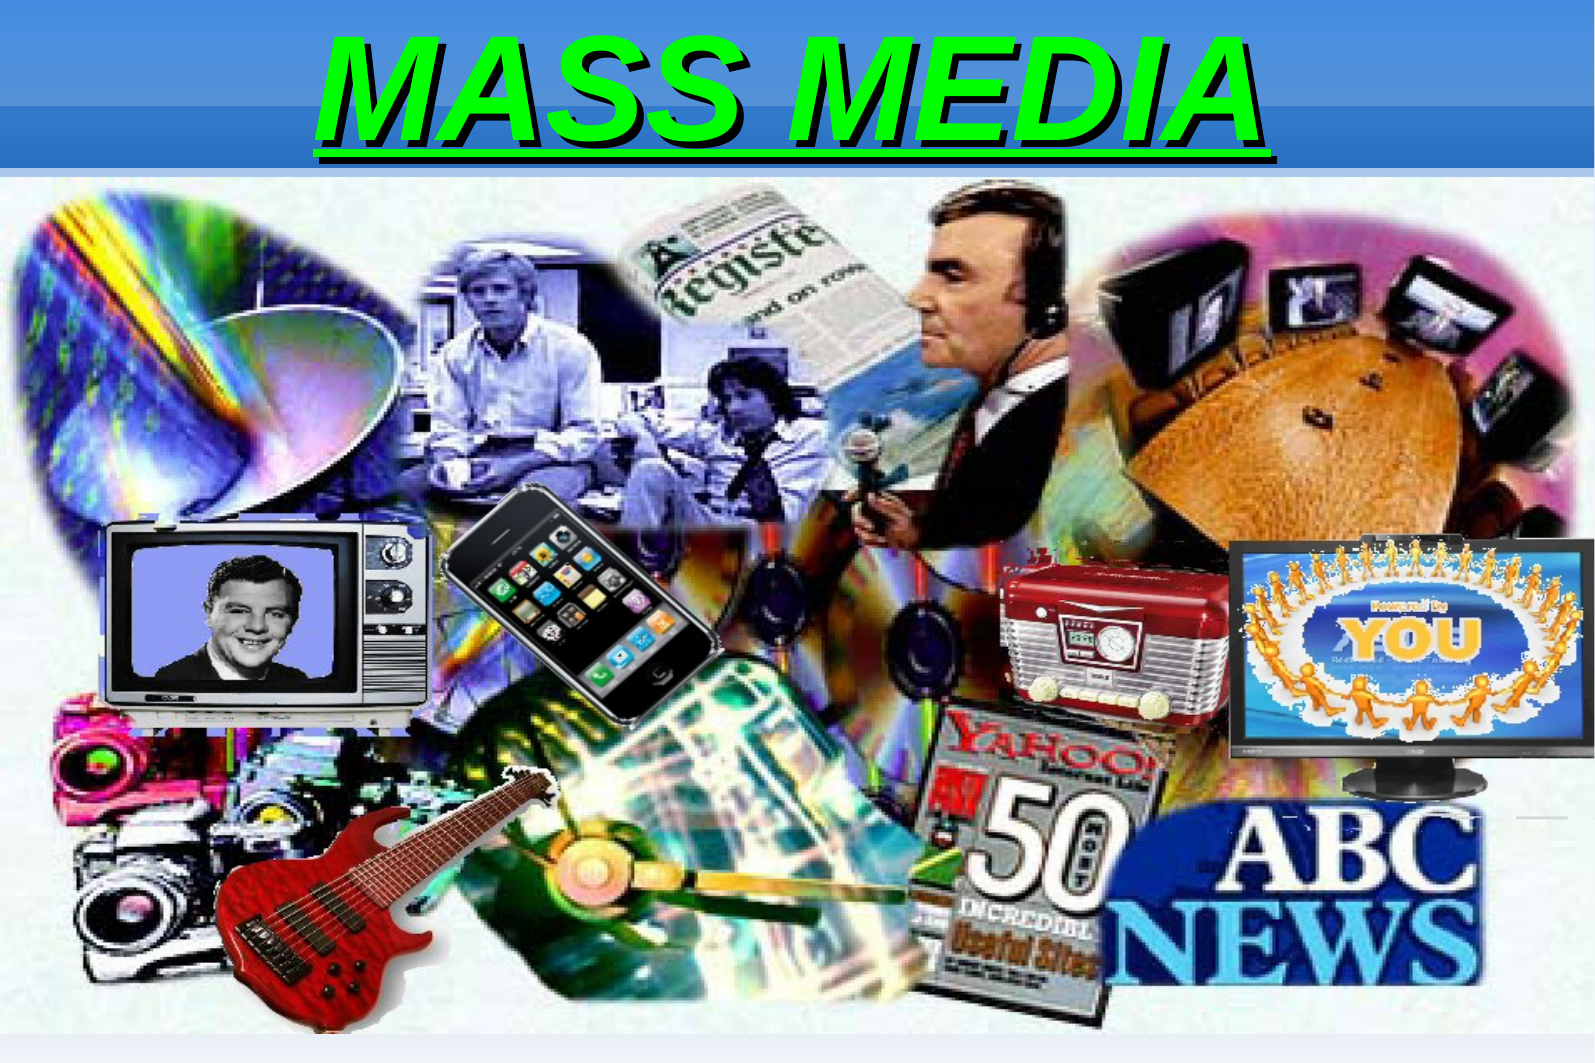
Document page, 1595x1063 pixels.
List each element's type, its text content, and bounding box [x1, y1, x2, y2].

title MASS MEDIA [74, 0, 1510, 177]
picture [0, 0, 1595, 1063]
